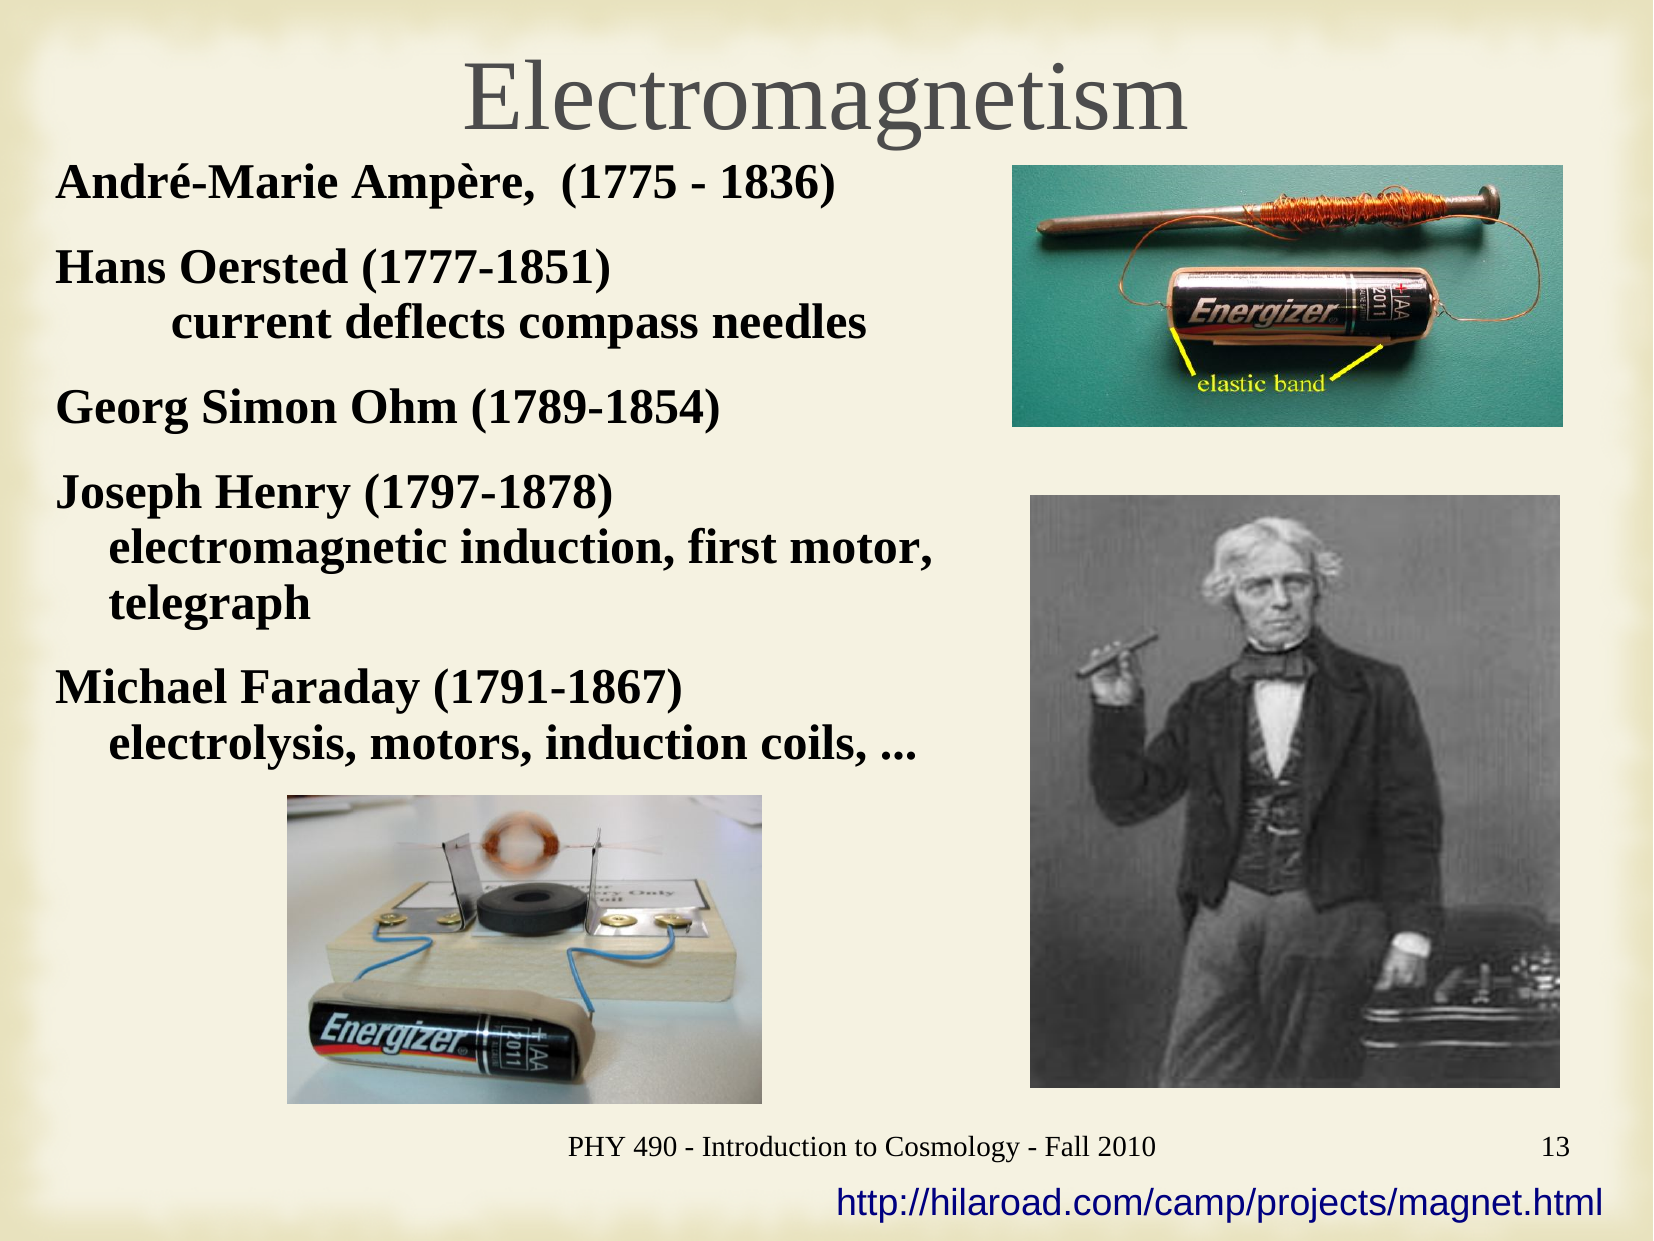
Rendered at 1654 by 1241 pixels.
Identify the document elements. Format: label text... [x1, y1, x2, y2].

title Electromagnetism [82, 0, 1571, 193]
picture [0, 0, 1653, 1241]
list André-Marie Ampère, (1775 - 1836) Hans Oersted (1777-1851) current deflects compass needles Georg Simon Ohm (1789-1854) Joseph Henry (1797-1878) electromagnetic induction, first motor, telegraph Michael Faraday (1791-1867) electrolysis, motors, induction coils, ... [37, 154, 938, 804]
text_box http://hilaroad.com/camp/projects/magnet.html [821, 1174, 1619, 1233]
